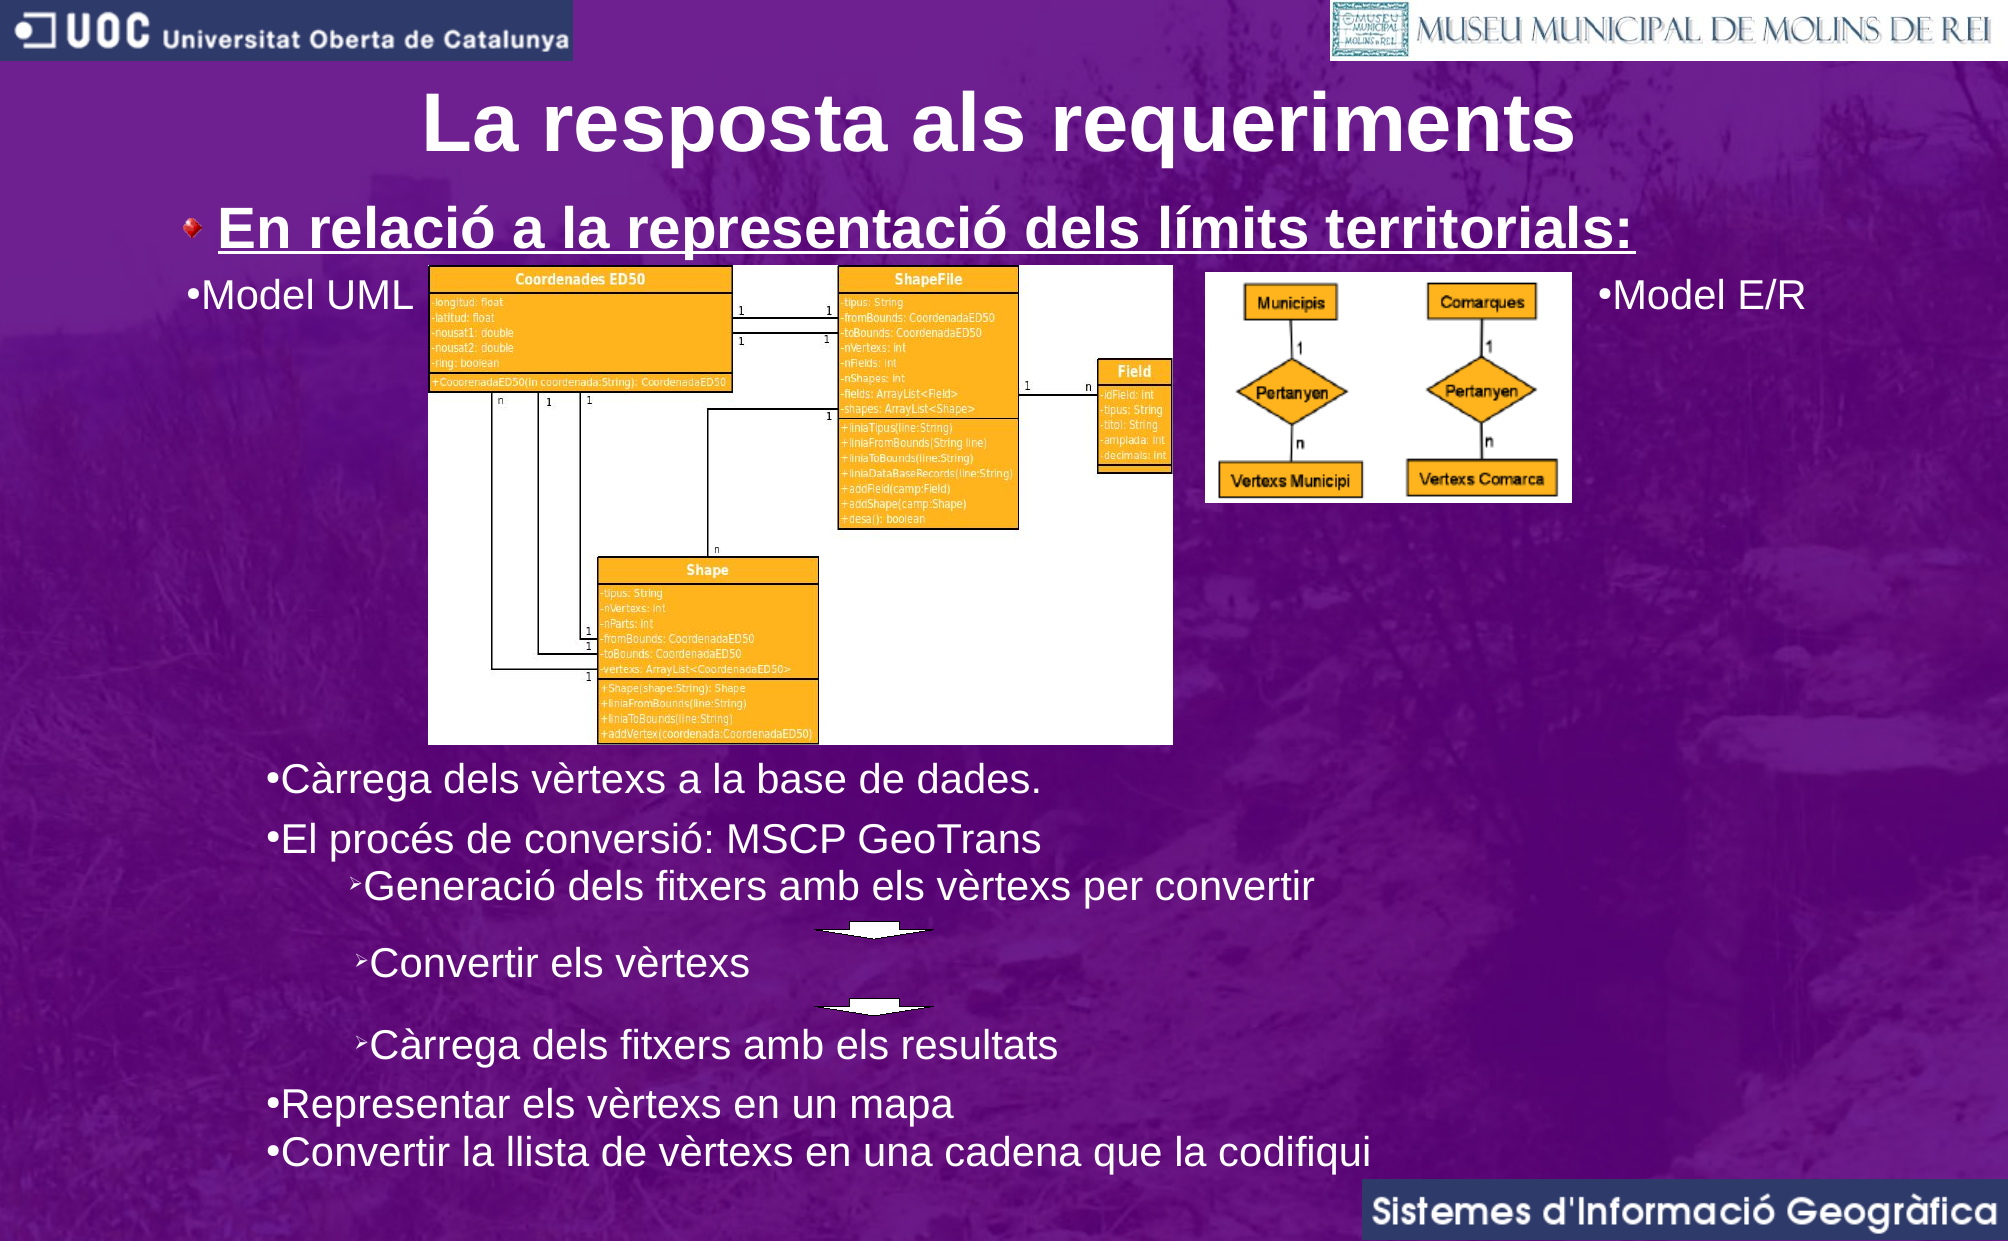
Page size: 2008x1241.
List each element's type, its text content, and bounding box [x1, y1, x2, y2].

text_box Convertir els vèrtexs [339, 932, 766, 994]
text_box Model E/R [1582, 264, 1823, 327]
text_box Càrrega dels fitxers amb els resultats [339, 1014, 1074, 1076]
text_box Representar els vèrtexs en un mapa [250, 1073, 970, 1136]
text_box [814, 921, 934, 940]
picture [0, 0, 2008, 1241]
text_box El procés de conversió: MSCP GeoTrans [250, 807, 1058, 870]
text_box Generació dels fitxers amb els vèrtexs per convertir [333, 855, 1331, 917]
text_box [814, 998, 934, 1016]
text_box La resposta als requeriments [388, 69, 1593, 178]
text_box Convertir la llista de vèrtexs en una cadena que la codifiqui [251, 1121, 1387, 1183]
text_box Model UML [171, 264, 430, 327]
text_box Càrrega dels vèrtexs a la base de dades. [250, 748, 1058, 807]
text_box En relació a la representació dels límits territorials: [168, 187, 1651, 268]
